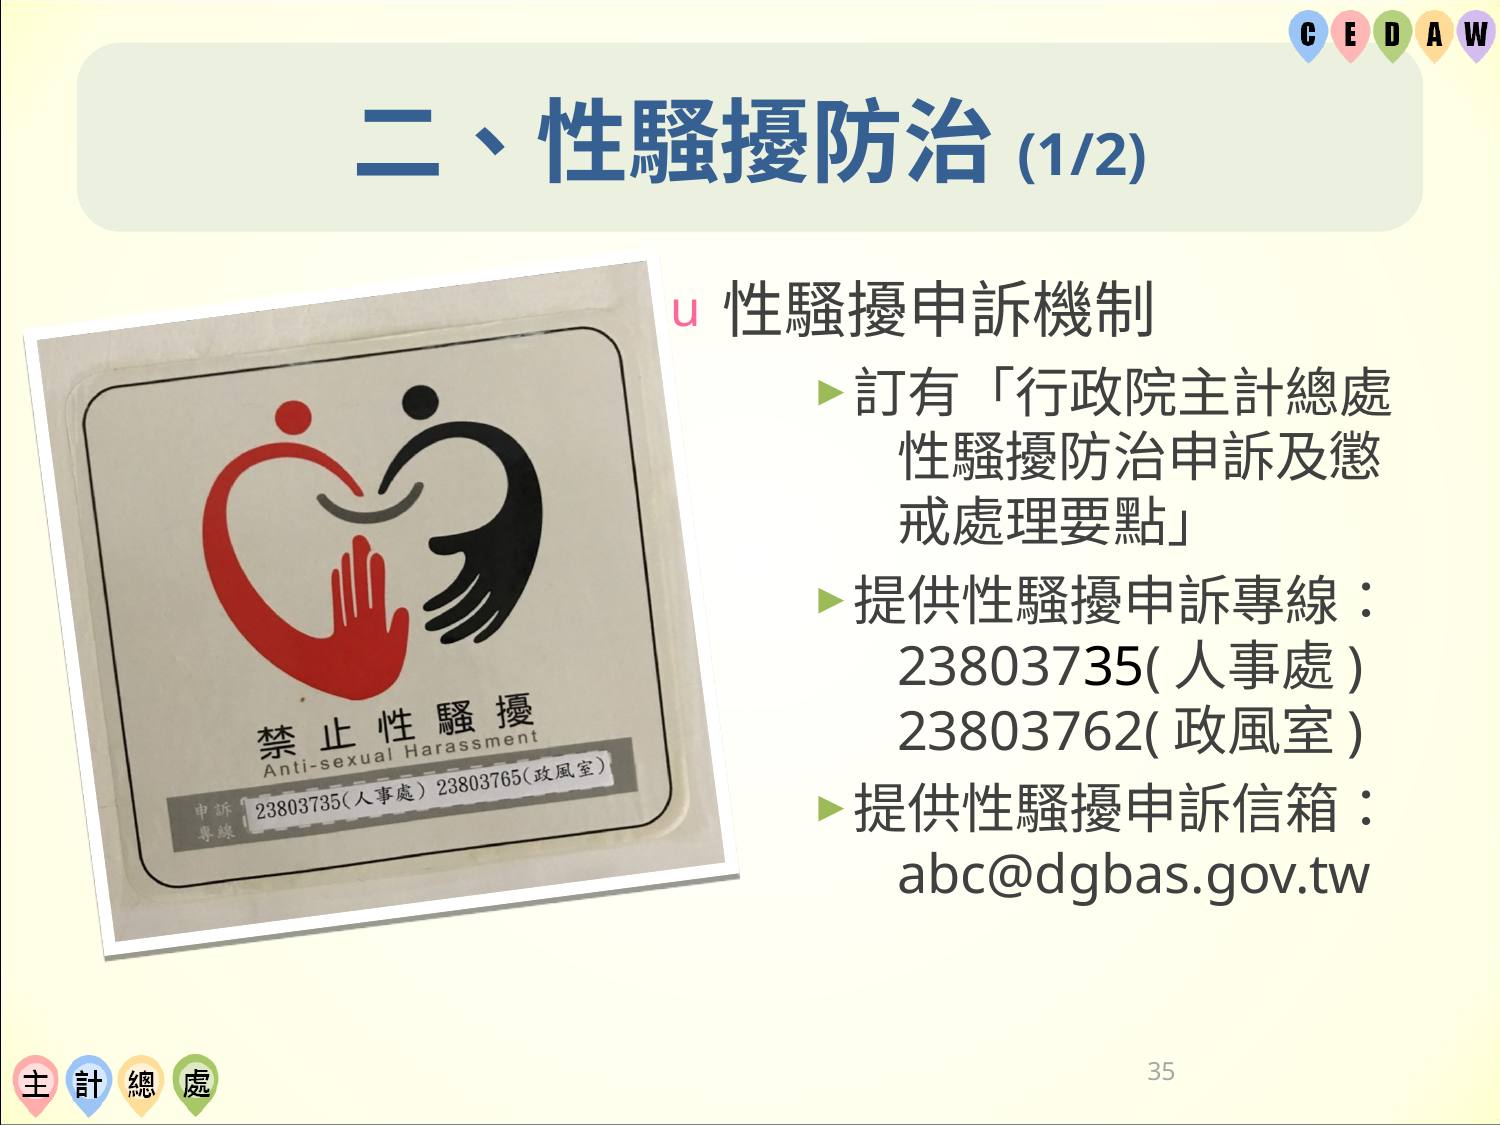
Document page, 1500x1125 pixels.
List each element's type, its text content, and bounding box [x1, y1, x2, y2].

picture [36, 260, 726, 942]
list 性騷擾申訴機制 訂有「行政院主計總處性騷擾防治申訴及懲戒處理要點」 提供性騷擾申訴專線：23803735(人事處) 23803762(政風室) 提供性騷擾申訴信箱： abc@dgbas.gov.tw [655, 262, 1436, 1005]
title 二、性騷擾防治(1/2) [75, 45, 1426, 233]
text_box [1132, 1042, 1483, 1103]
